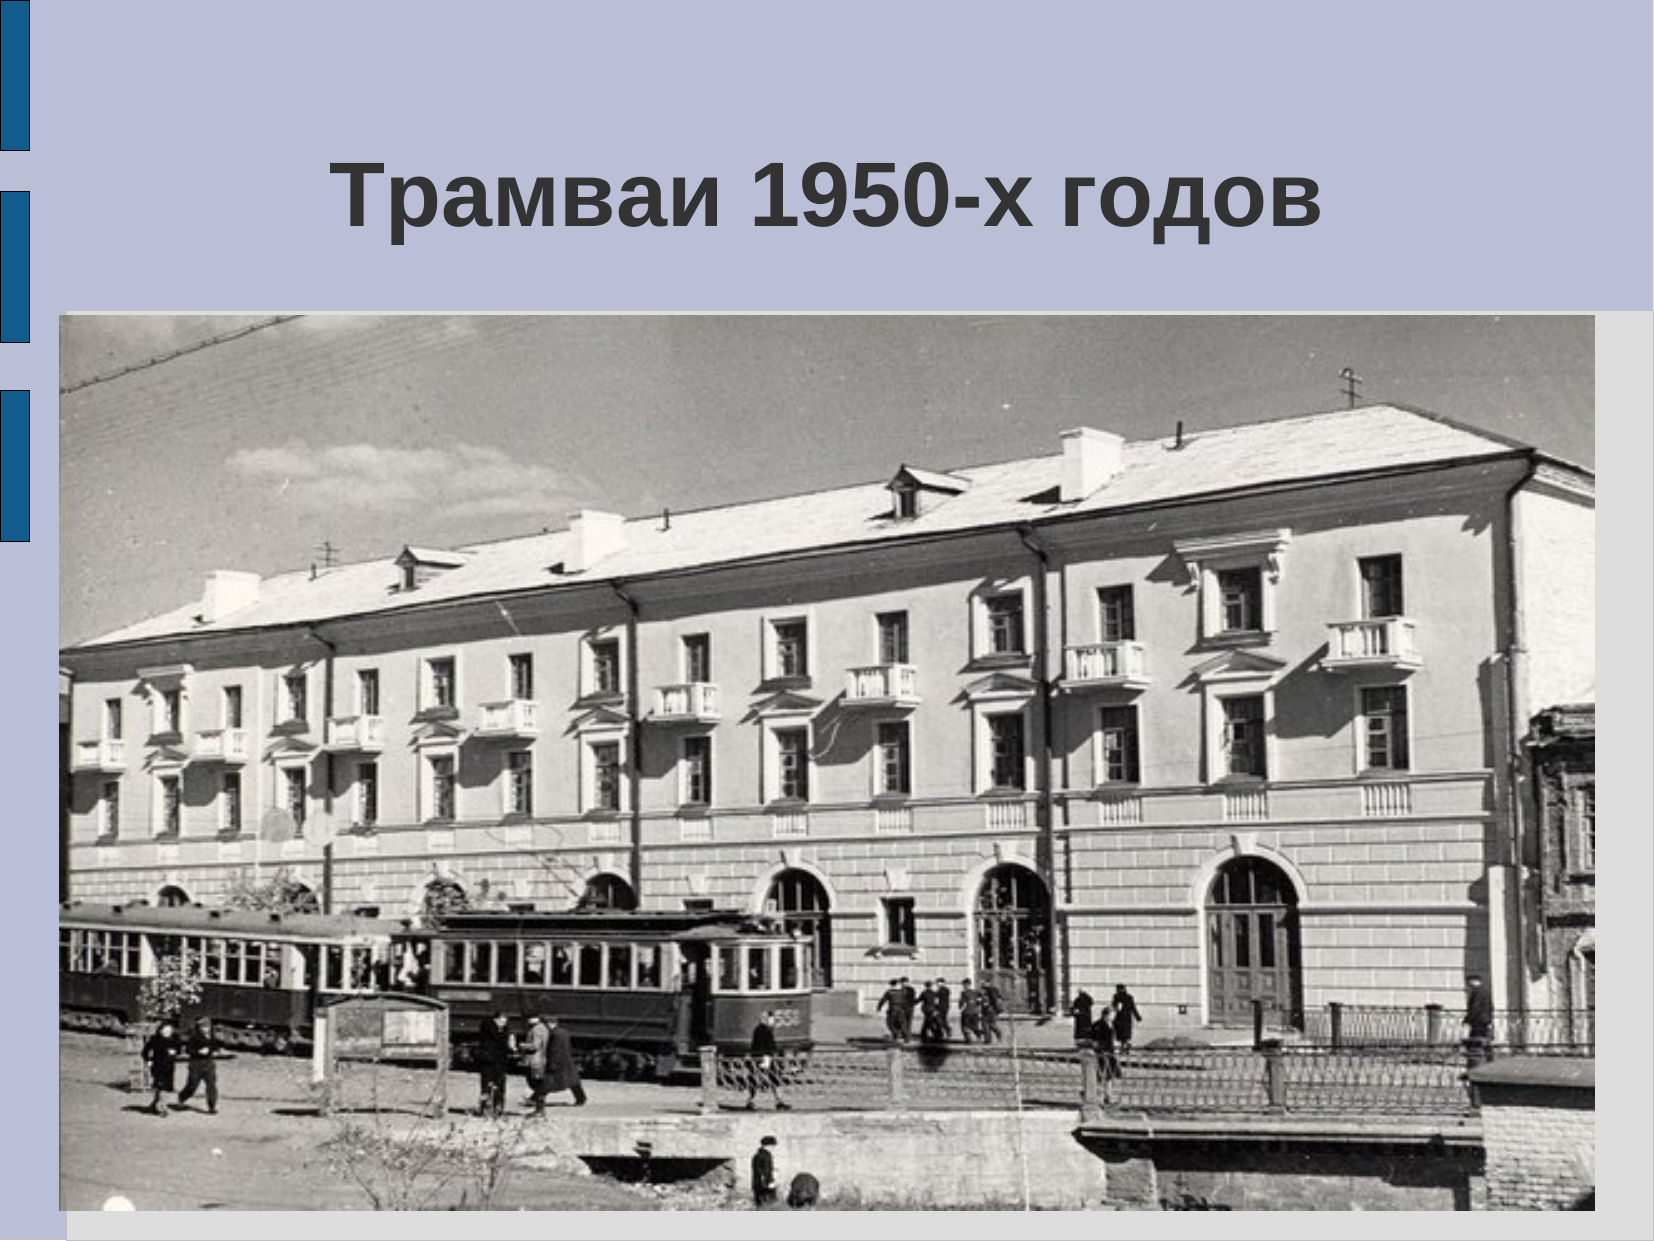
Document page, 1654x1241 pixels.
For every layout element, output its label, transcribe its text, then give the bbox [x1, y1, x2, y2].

picture [59, 315, 1595, 1211]
title Трамваи 1950-х годов [121, 91, 1534, 299]
